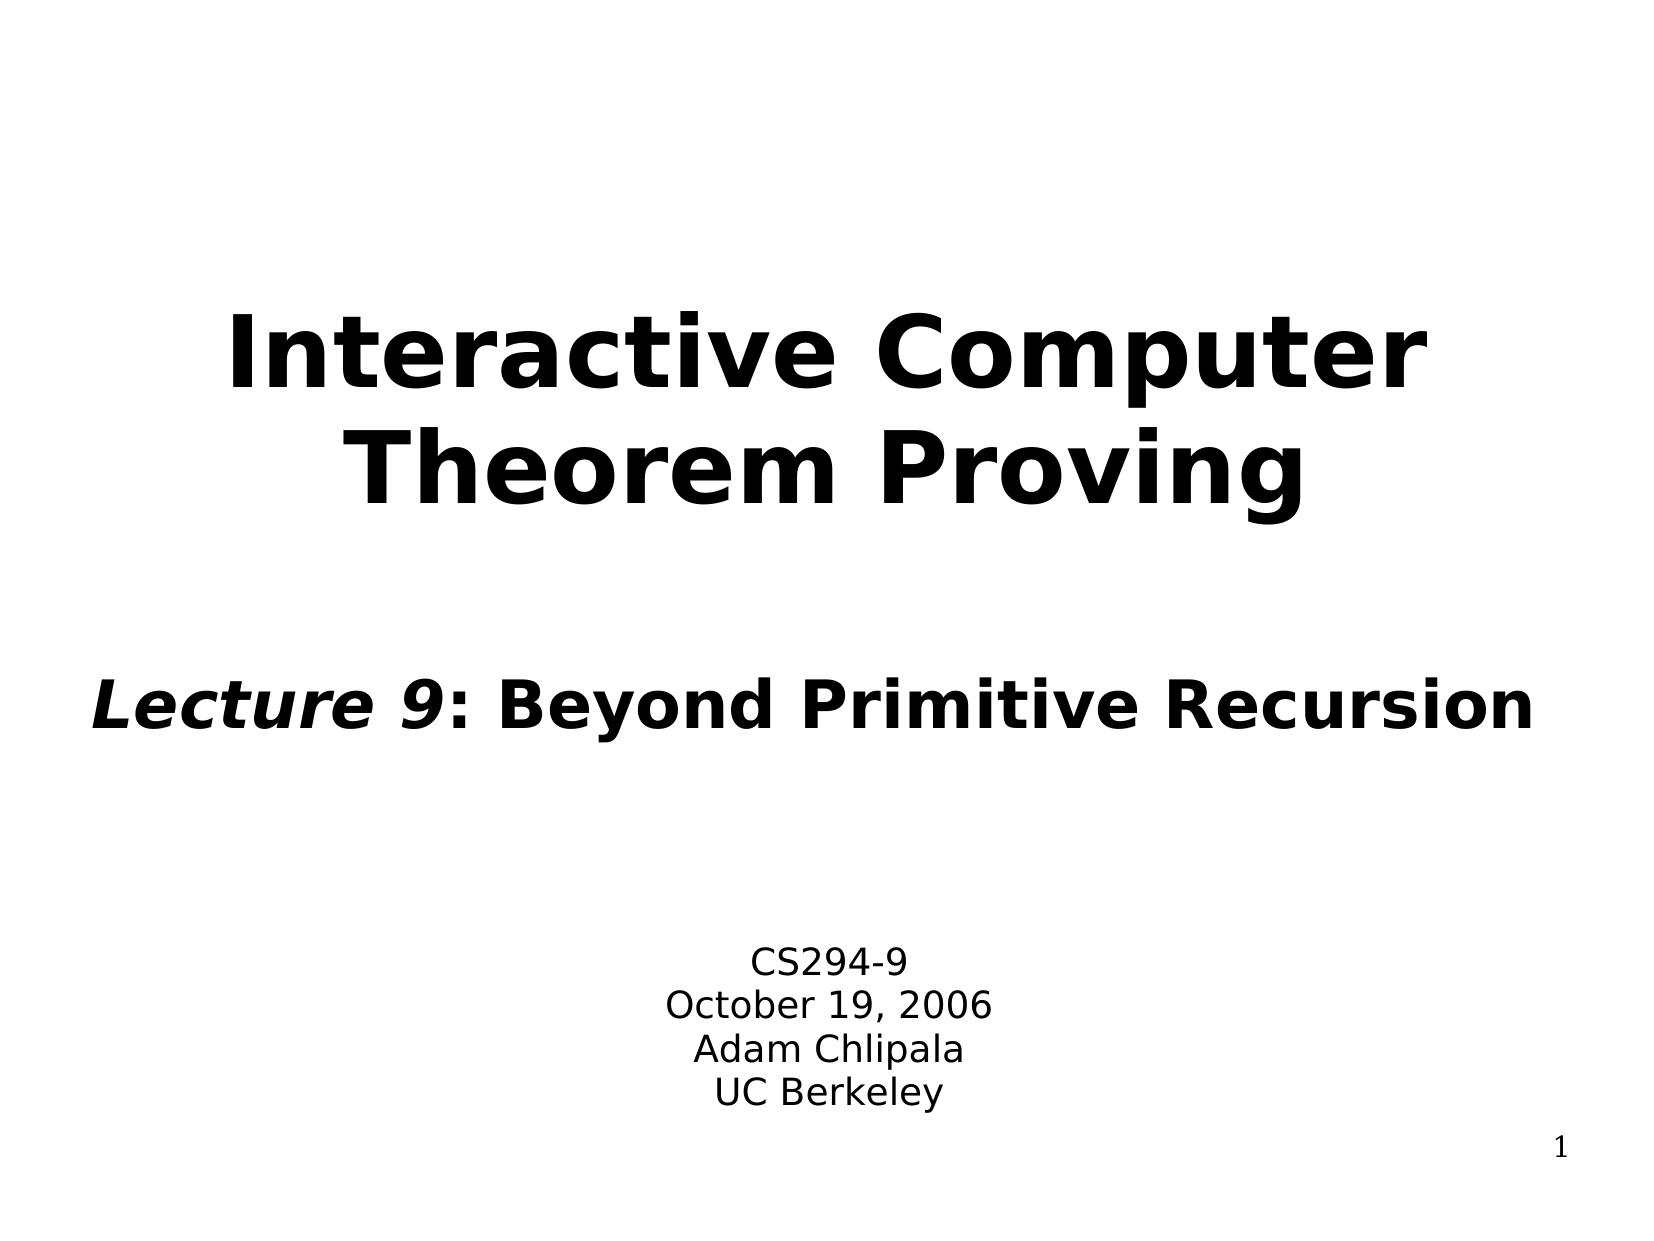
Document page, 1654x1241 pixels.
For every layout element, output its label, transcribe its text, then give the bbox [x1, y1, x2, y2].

text_box CS294-9 October 19, 2006 Adam Chlipala UC Berkeley [650, 933, 1004, 1122]
text_box Lecture 9: Beyond Primitive Recursion [76, 659, 1577, 753]
text_box Interactive Computer Theorem Proving [209, 287, 1444, 535]
